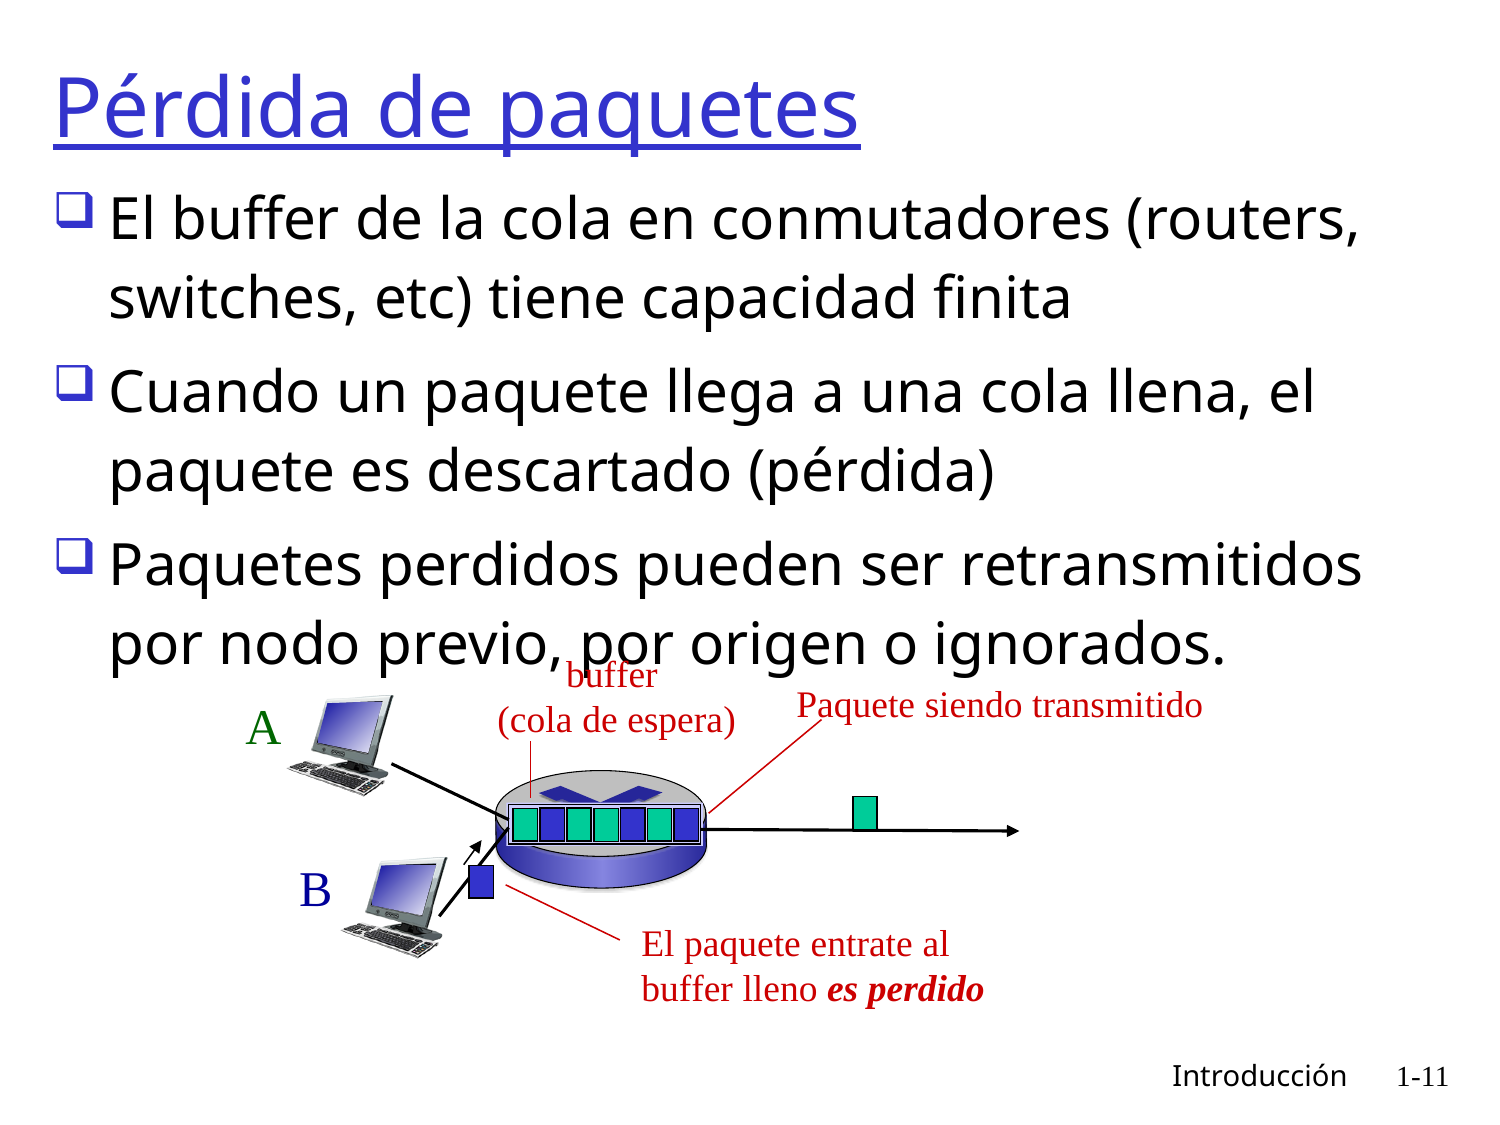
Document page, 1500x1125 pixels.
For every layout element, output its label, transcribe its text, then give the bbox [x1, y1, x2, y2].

text_box [469, 865, 494, 899]
text_box A [230, 686, 297, 763]
text_box B [309, 890, 314, 904]
text_box buffer (cola de espera) [482, 642, 751, 748]
picture [314, 852, 450, 966]
text_box Paquete siendo transmitido [781, 672, 1219, 733]
text_box [317, 701, 383, 754]
text_box B [309, 875, 314, 888]
text_box [509, 805, 700, 843]
text_box El paquete entrate al buffer lleno es perdido [626, 911, 1000, 1017]
text_box [495, 770, 706, 827]
title Pérdida de paquetes [37, 23, 1463, 169]
text_box A [256, 720, 260, 730]
list El buffer de la cola en conmutadores (routers, switches, etc) tiene capacidad finita Cuando un paquete llega a una cola llena, el paquete es descartado (pérdida) Paquetes perdidos pueden ser retransmitidos por nodo previo, por origen o ignorados. [37, 169, 1463, 1051]
text_box [496, 831, 707, 889]
text_box 1-<number> [1362, 1050, 1466, 1125]
text_box Introducción [887, 1051, 1362, 1125]
text_box B [284, 848, 348, 925]
text_box [497, 817, 508, 838]
text_box [370, 863, 437, 916]
picture [260, 690, 396, 804]
